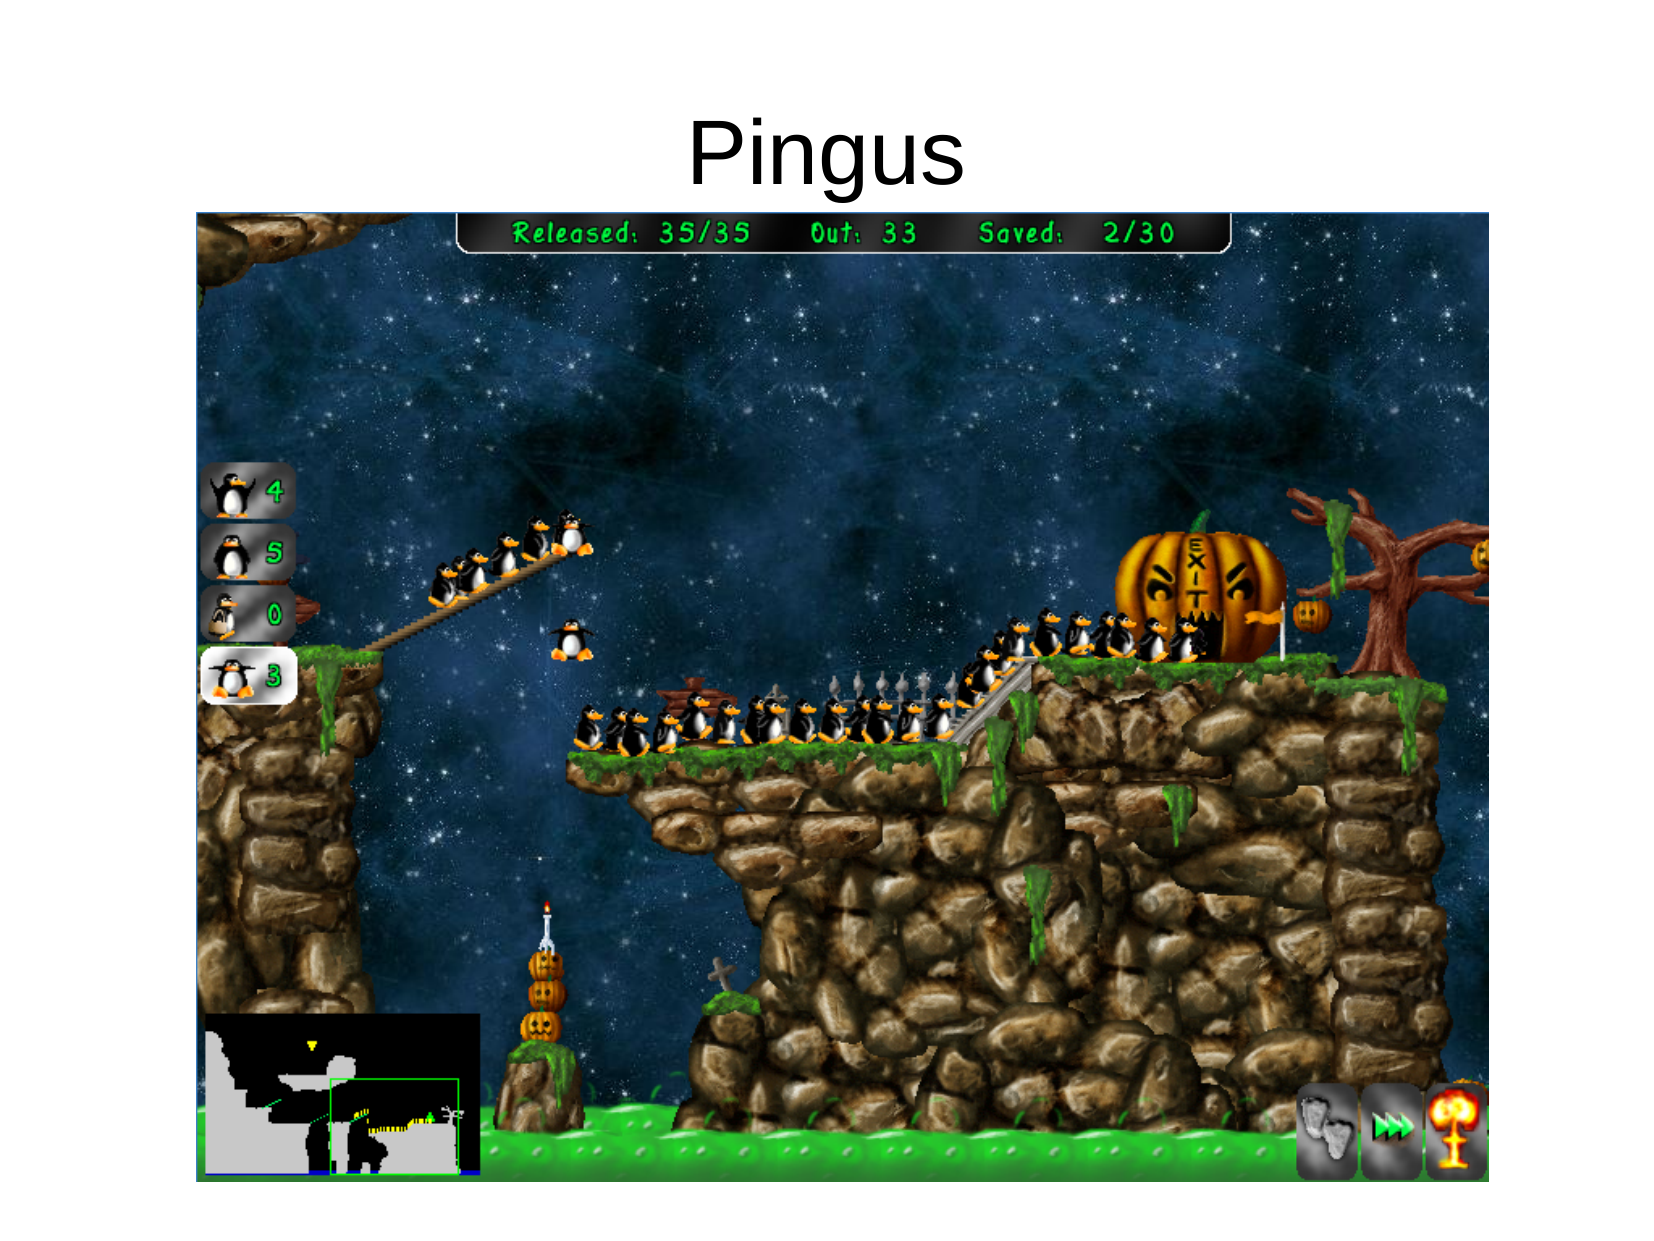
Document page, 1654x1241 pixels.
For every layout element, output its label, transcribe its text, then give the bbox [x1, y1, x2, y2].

picture [196, 212, 1489, 1182]
title Pingus [82, 49, 1571, 257]
